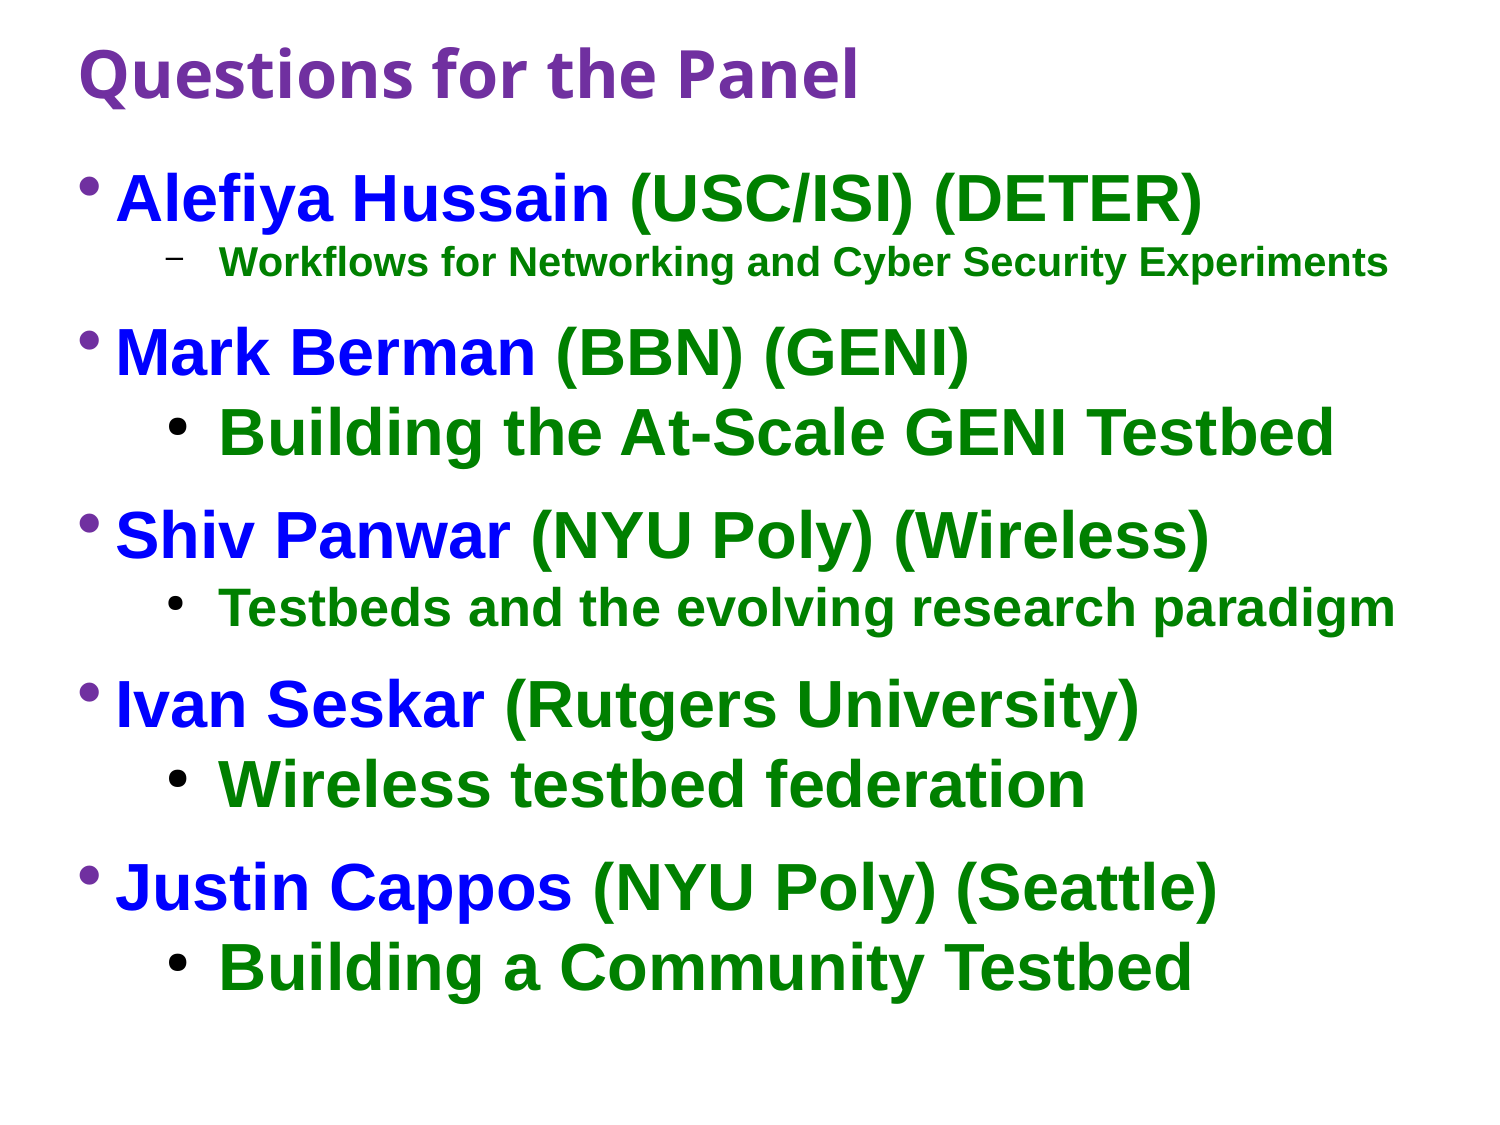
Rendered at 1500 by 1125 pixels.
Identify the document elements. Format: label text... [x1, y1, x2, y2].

list Alefiya Hussain (USC/ISI) (DETER) Workflows for Networking and Cyber Security Experiments Mark Berman (BBN) (GENI) Building the At-Scale GENI Testbed Shiv Panwar (NYU Poly) (Wireless) Testbeds and the evolving research paradigm Ivan Seskar (Rutgers University) Wireless testbed federation Justin Cappos (NYU Poly) (Seattle) Building a Community Testbed [62, 88, 1438, 964]
title Questions for the Panel [62, 24, 1163, 88]
